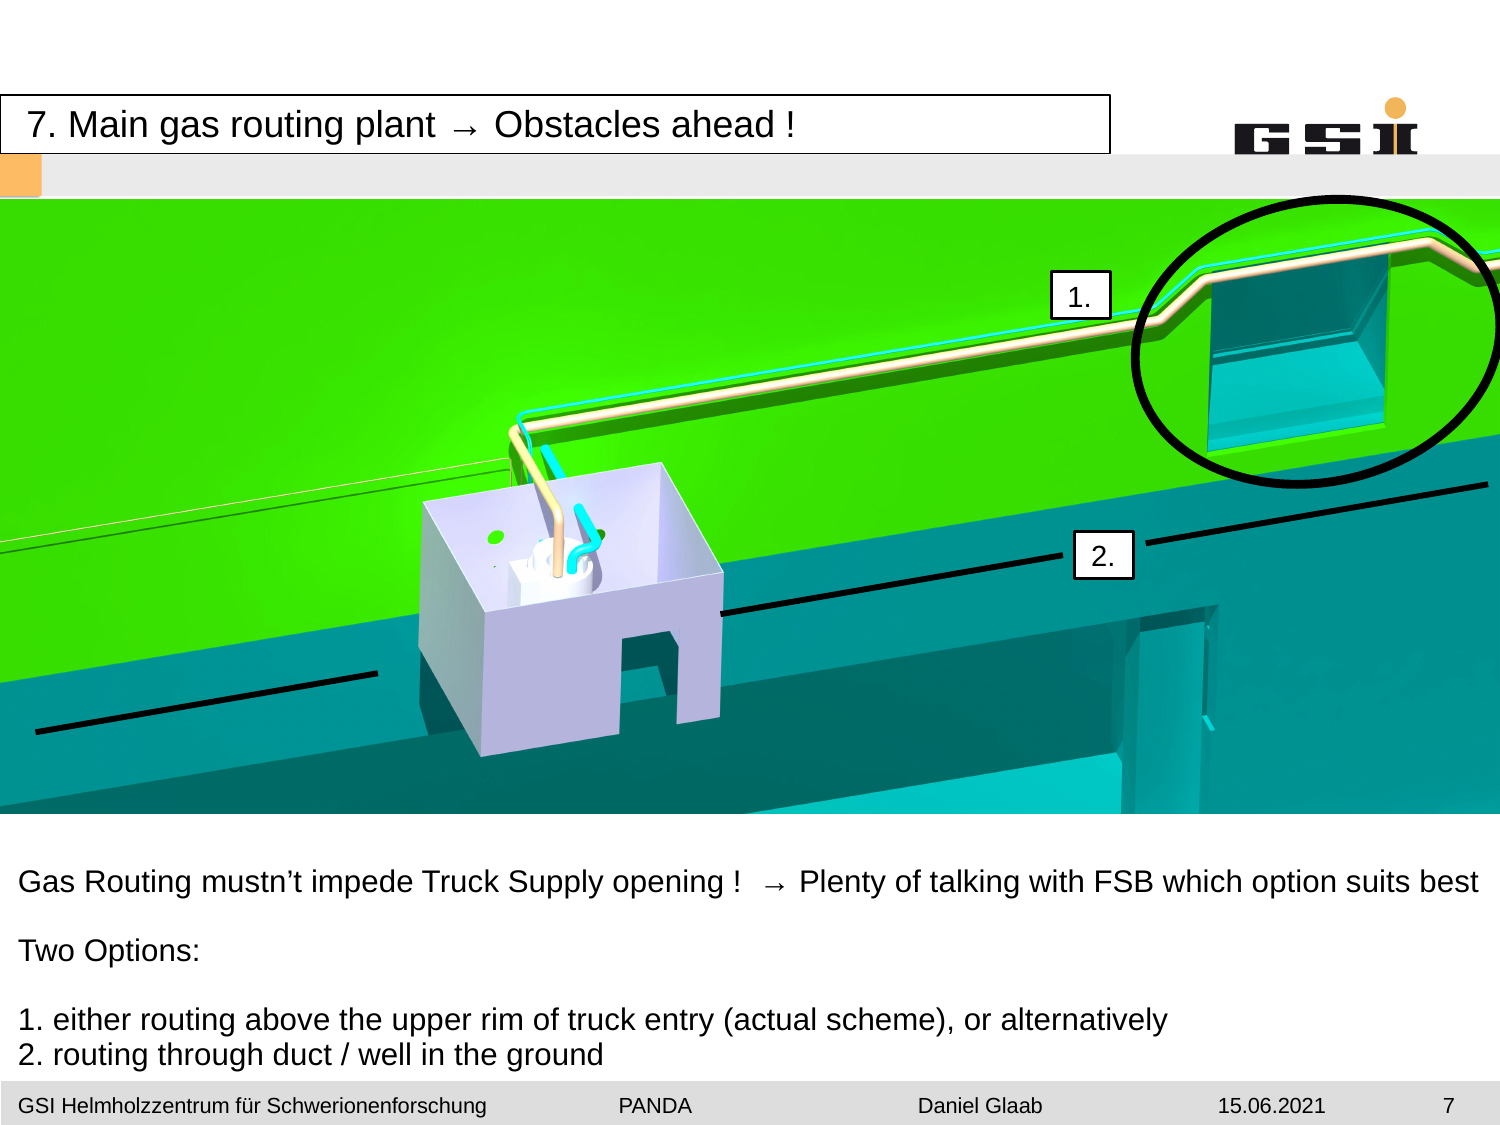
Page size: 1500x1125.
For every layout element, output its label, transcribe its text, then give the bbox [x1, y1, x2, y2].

picture [0, 199, 1500, 814]
text_box GSI Helmholzzentrum für Schwerionenforschung PANDA Daniel Glaab 15.06.2021 7 [3, 1086, 1489, 1125]
picture [1386, 199, 1500, 291]
picture [1233, 95, 1419, 154]
text_box 7. Main gas routing plant → Obstacles ahead ! [0, 94, 1111, 154]
picture [1140, 204, 1495, 479]
text_box 2. [1074, 531, 1134, 579]
text_box 1. [1051, 271, 1111, 319]
text_box Gas Routing mustn’t impede Truck Supply opening ! → Plenty of talking with FSB which option suits best Two Options: 1. either routing above the upper rim of truck entry (actual scheme), or alternatively 2. routing through duct / well in the ground [3, 856, 1500, 1080]
text_box [0, 1080, 1500, 1125]
